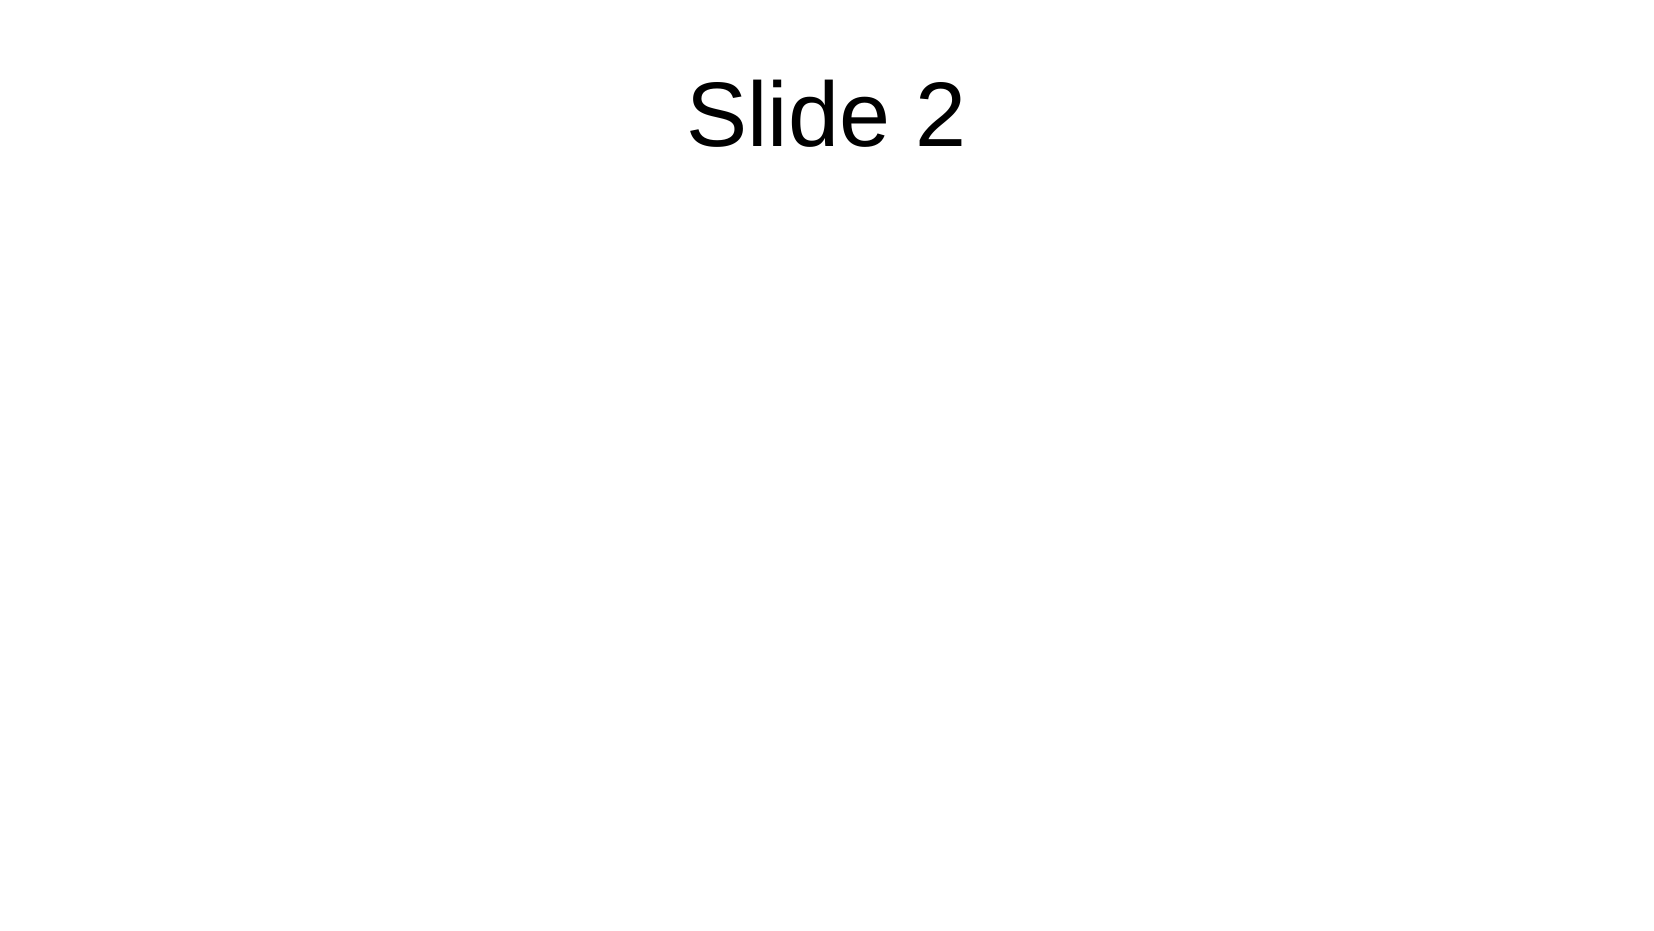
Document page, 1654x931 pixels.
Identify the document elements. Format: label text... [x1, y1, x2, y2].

title Slide 2 [82, 37, 1571, 193]
